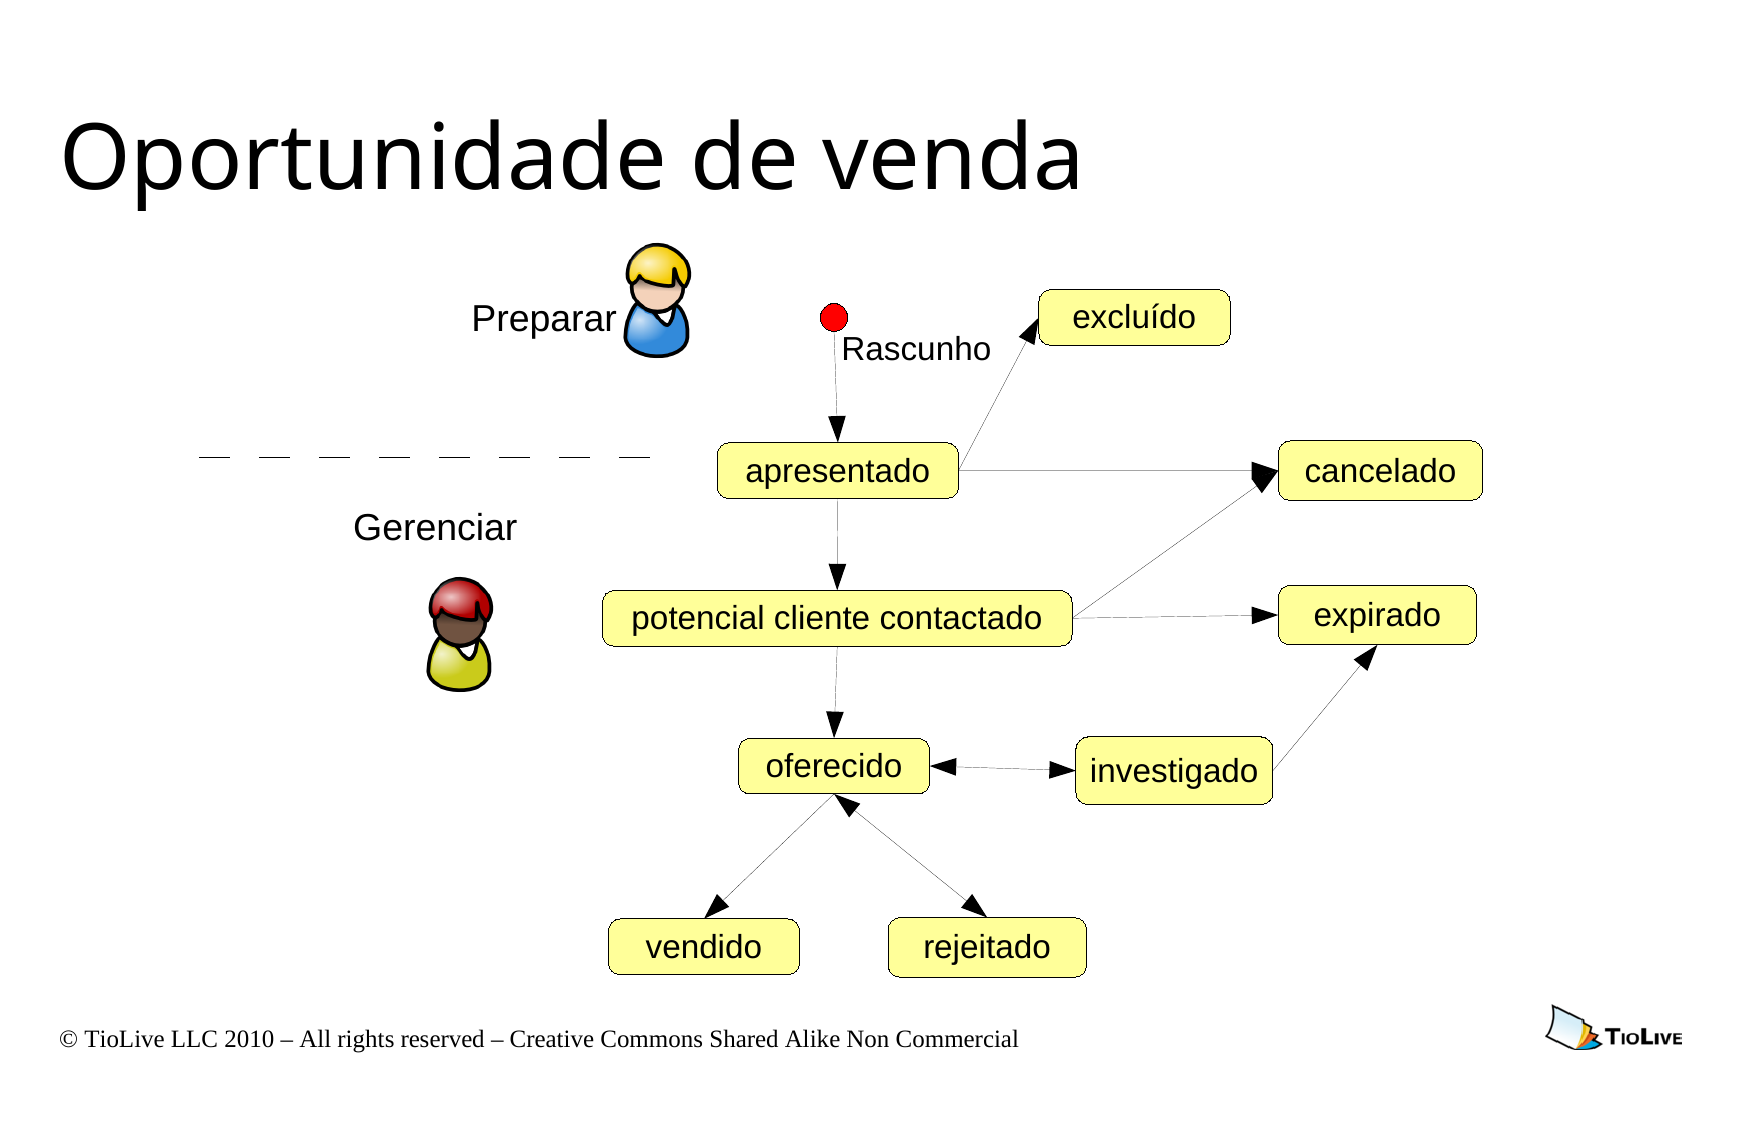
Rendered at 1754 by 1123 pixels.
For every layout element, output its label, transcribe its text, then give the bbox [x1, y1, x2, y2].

text_box excluído [1038, 289, 1231, 346]
text_box apresentado [717, 442, 959, 499]
text_box expirado [1278, 585, 1477, 645]
picture [1545, 1004, 1682, 1050]
picture [400, 574, 519, 693]
text_box potencial cliente contactado [602, 590, 1073, 647]
text_box Gerenciar [353, 503, 518, 579]
text_box oferecido [738, 738, 930, 794]
text_box Preparar [471, 293, 618, 342]
text_box cancelado [1278, 440, 1483, 501]
text_box vendido [608, 918, 800, 975]
text_box [820, 303, 848, 330]
text_box rejeitado [888, 917, 1087, 978]
text_box Rascunho [828, 327, 1004, 419]
picture [597, 240, 717, 360]
text_box investigado [1075, 736, 1273, 805]
title Oportunidade de venda [59, 92, 1695, 216]
